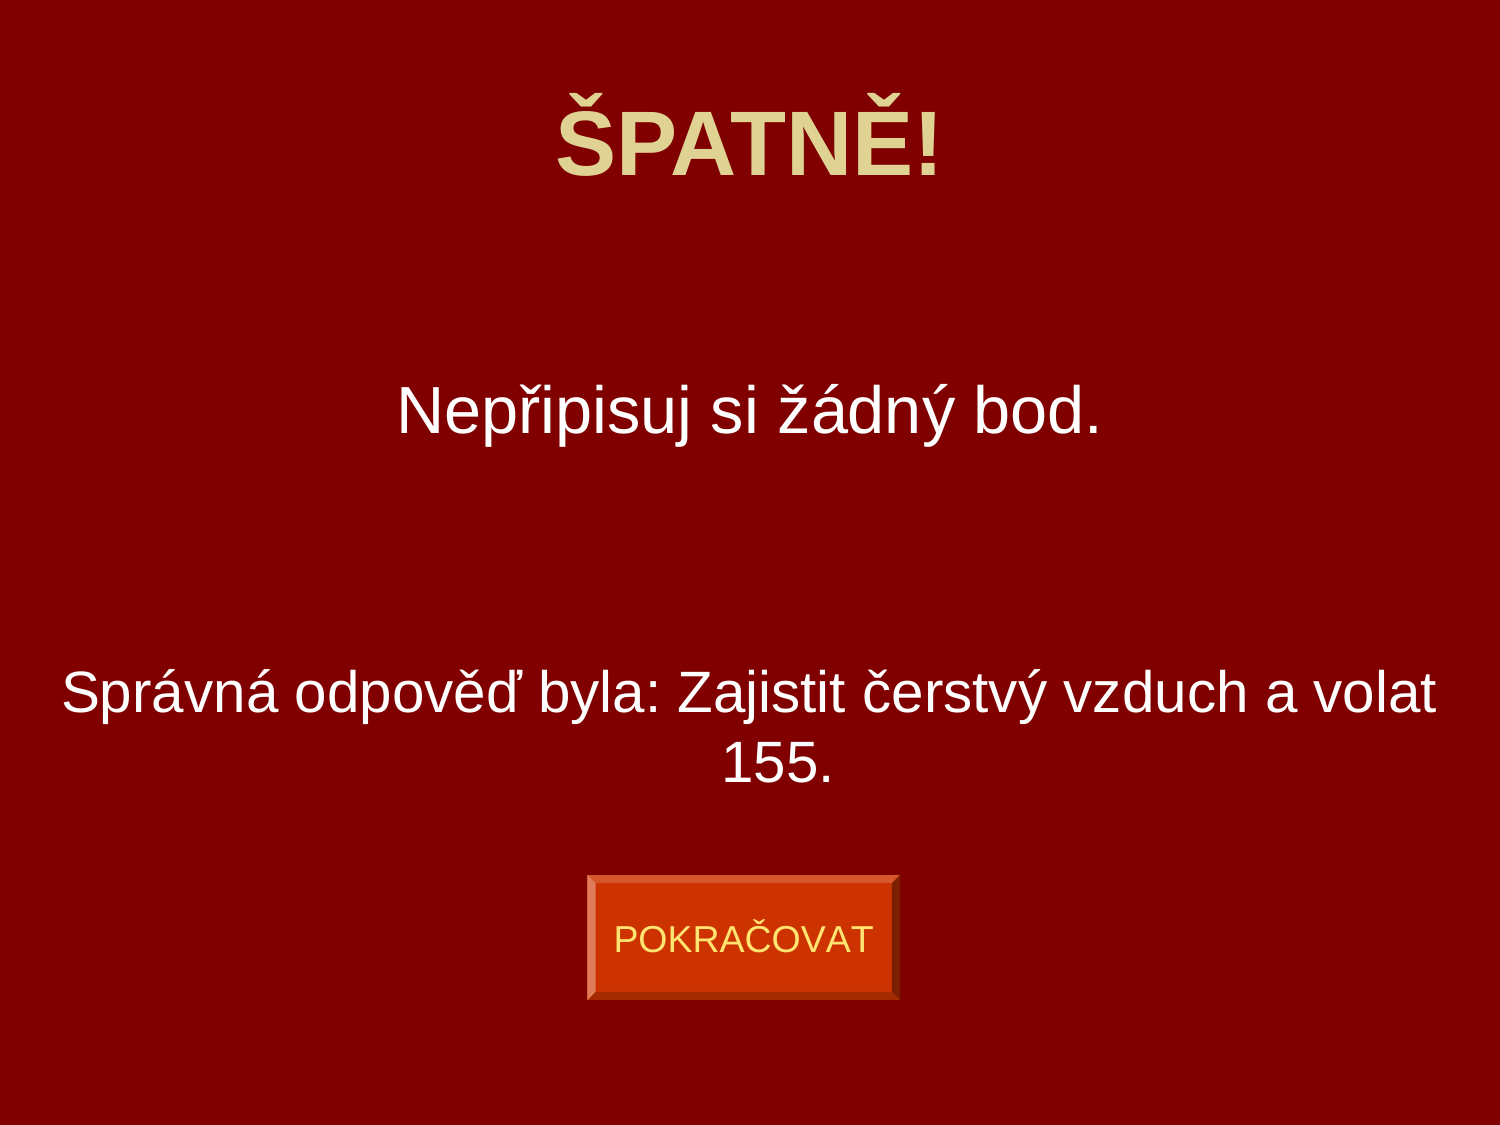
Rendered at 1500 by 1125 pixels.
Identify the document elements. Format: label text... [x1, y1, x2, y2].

text_box POKRAČOVAT [596, 884, 891, 991]
list Nepřipisuj si žádný bod. Správná odpověď byla: Zajistit čerstvý vzduch a volat 155. [0, 262, 1500, 1006]
title ŠPATNĚ! [75, 45, 1426, 233]
